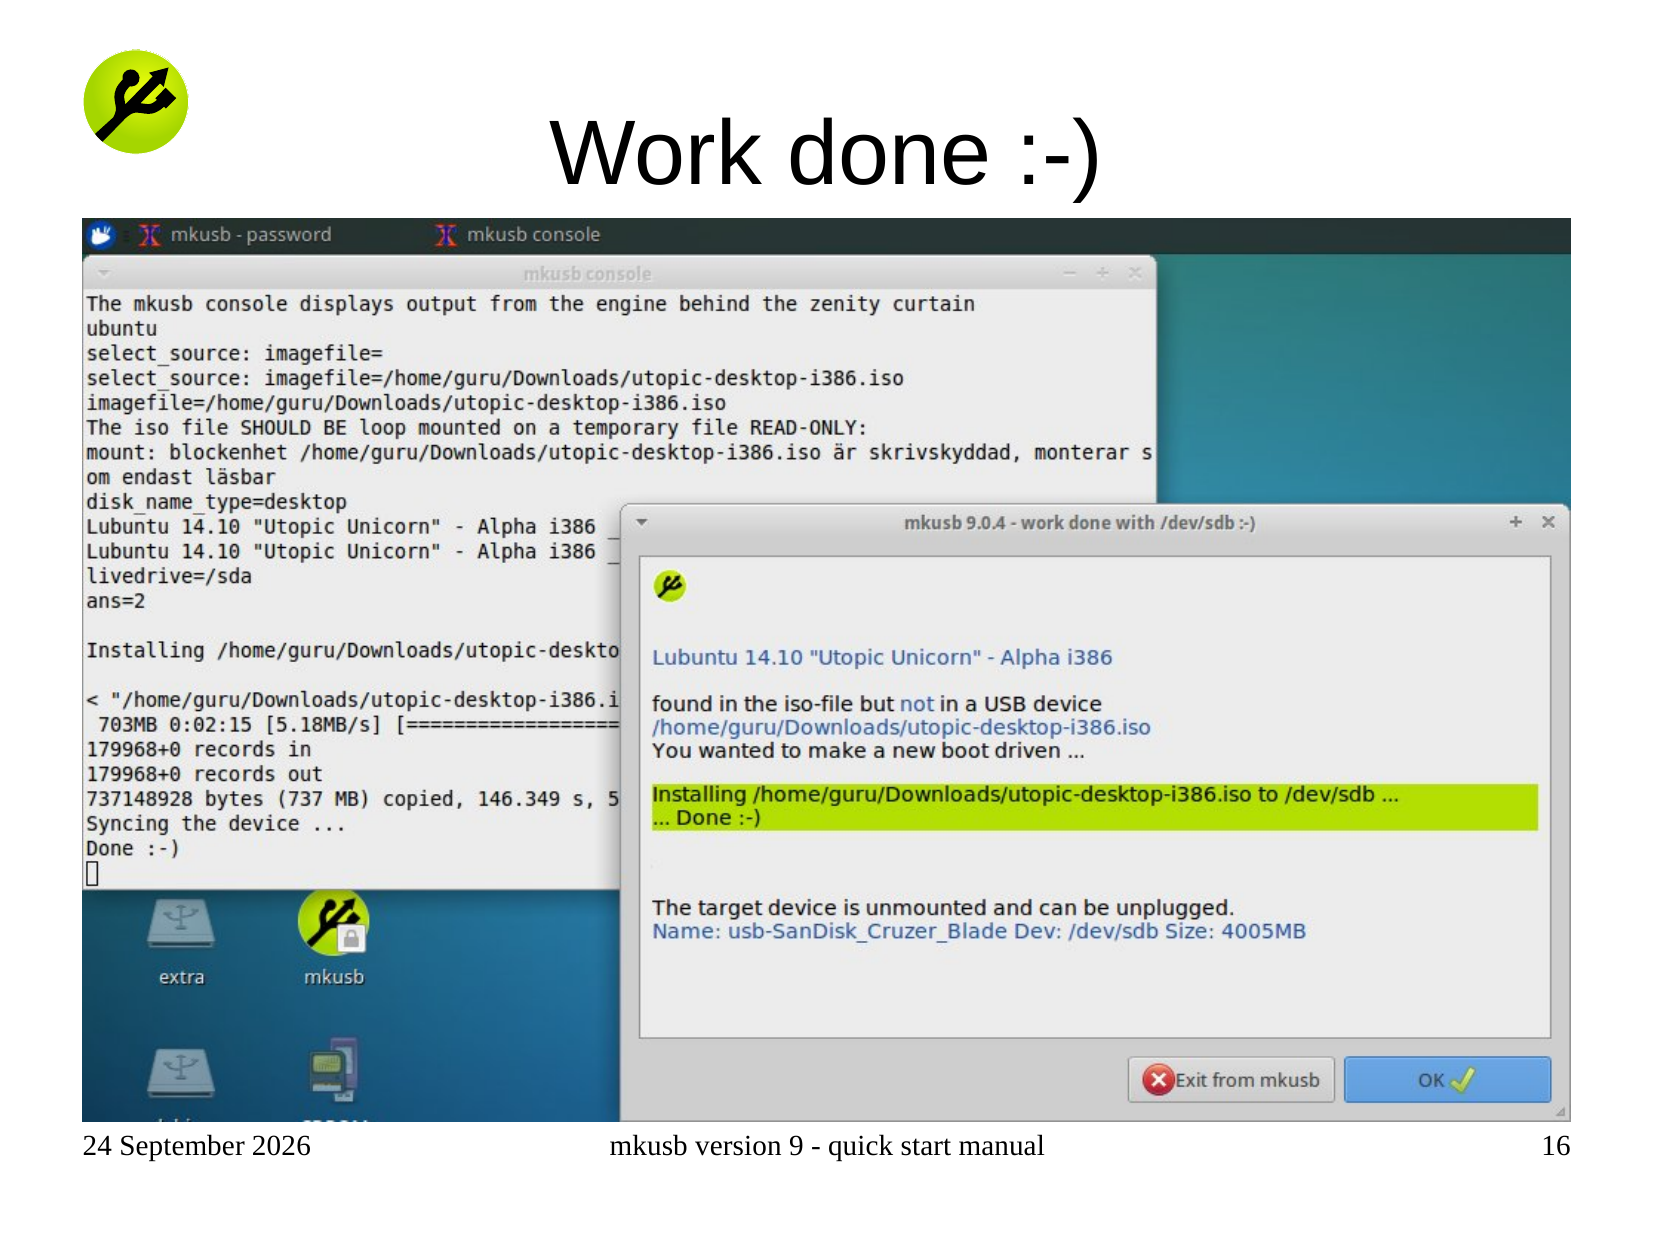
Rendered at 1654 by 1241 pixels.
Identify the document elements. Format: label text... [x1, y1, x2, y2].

picture [82, 218, 1571, 1123]
title Work done :-) [82, 49, 1571, 218]
